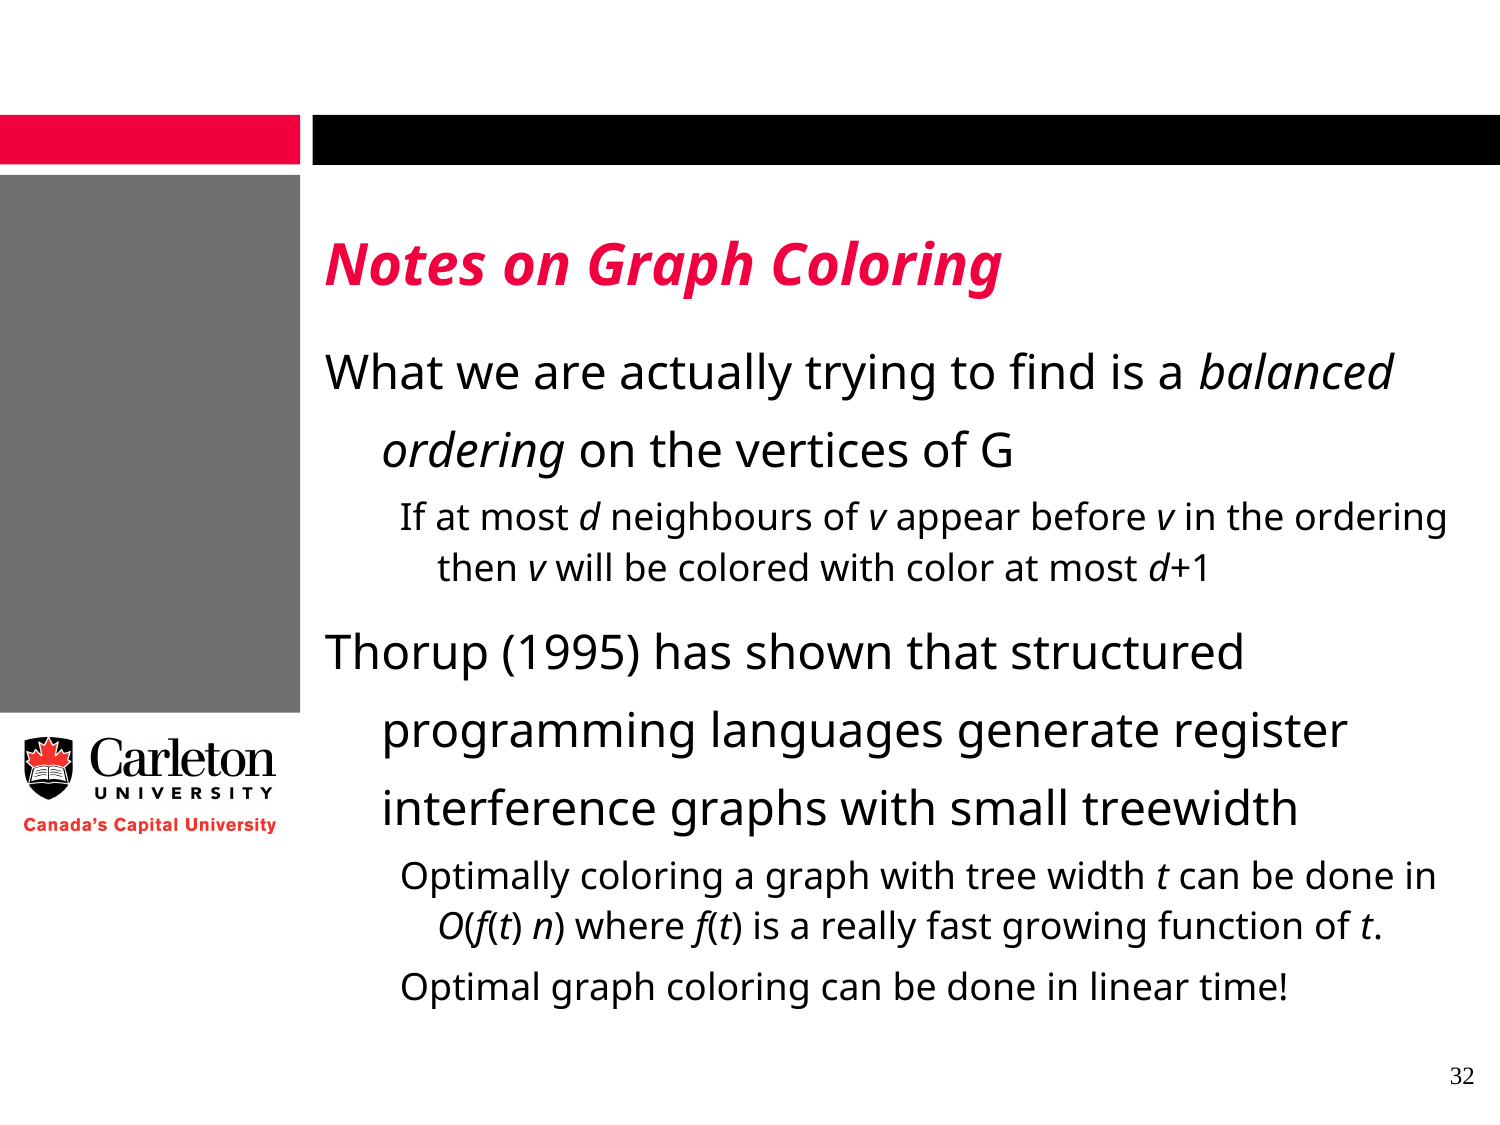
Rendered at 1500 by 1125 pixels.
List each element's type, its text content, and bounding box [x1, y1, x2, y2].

title Notes on Graph Coloring [324, 194, 1450, 324]
list What we are actually trying to find is a balanced ordering on the vertices of G If at most d neighbours of v appear before v in the ordering then v will be colored with color at most d+1 Thorup (1995) has shown that structured programming languages generate register interference graphs with small treewidth Optimally coloring a graph with tree width t can be done in O(f(t) n) where f(t) is a really fast growing function of t. Optimal graph coloring can be done in linear time! [324, 324, 1450, 1036]
picture [24, 737, 276, 834]
